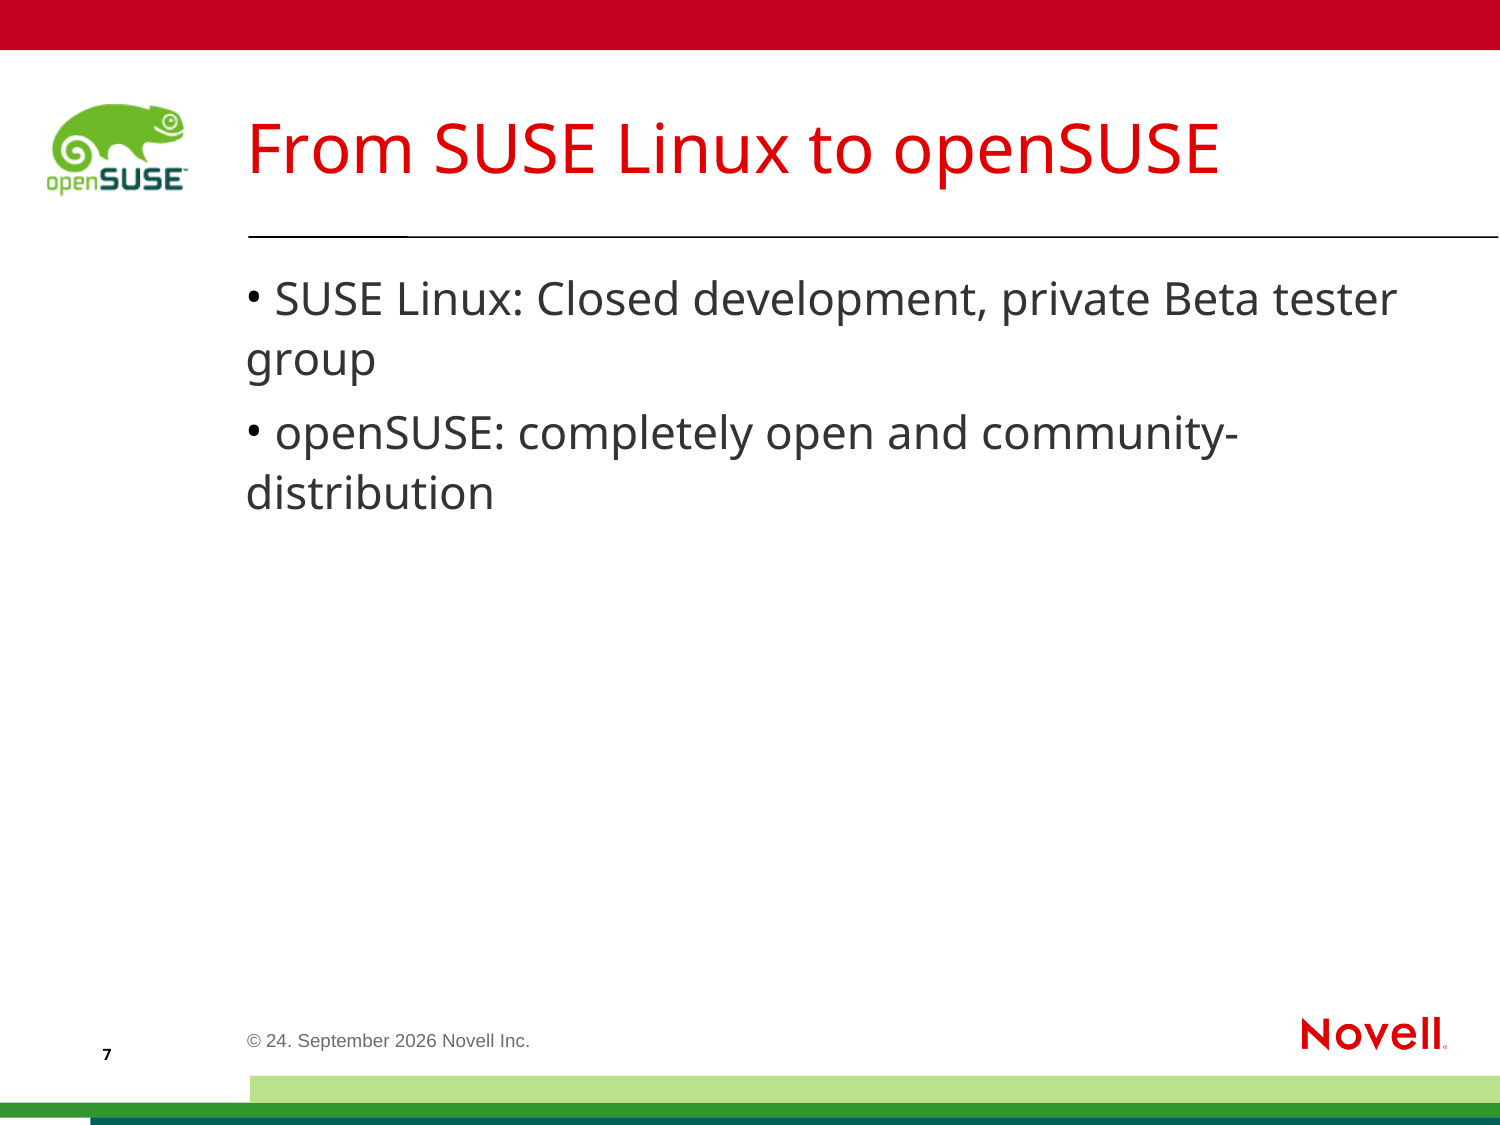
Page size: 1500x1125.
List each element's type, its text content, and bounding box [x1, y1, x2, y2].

list SUSE Linux: Closed development, private Beta tester group openSUSE: completely open and community-distribution [245, 267, 1458, 1010]
picture [47, 104, 188, 197]
title From SUSE Linux to openSUSE [246, 68, 1409, 231]
picture [1295, 1011, 1453, 1056]
